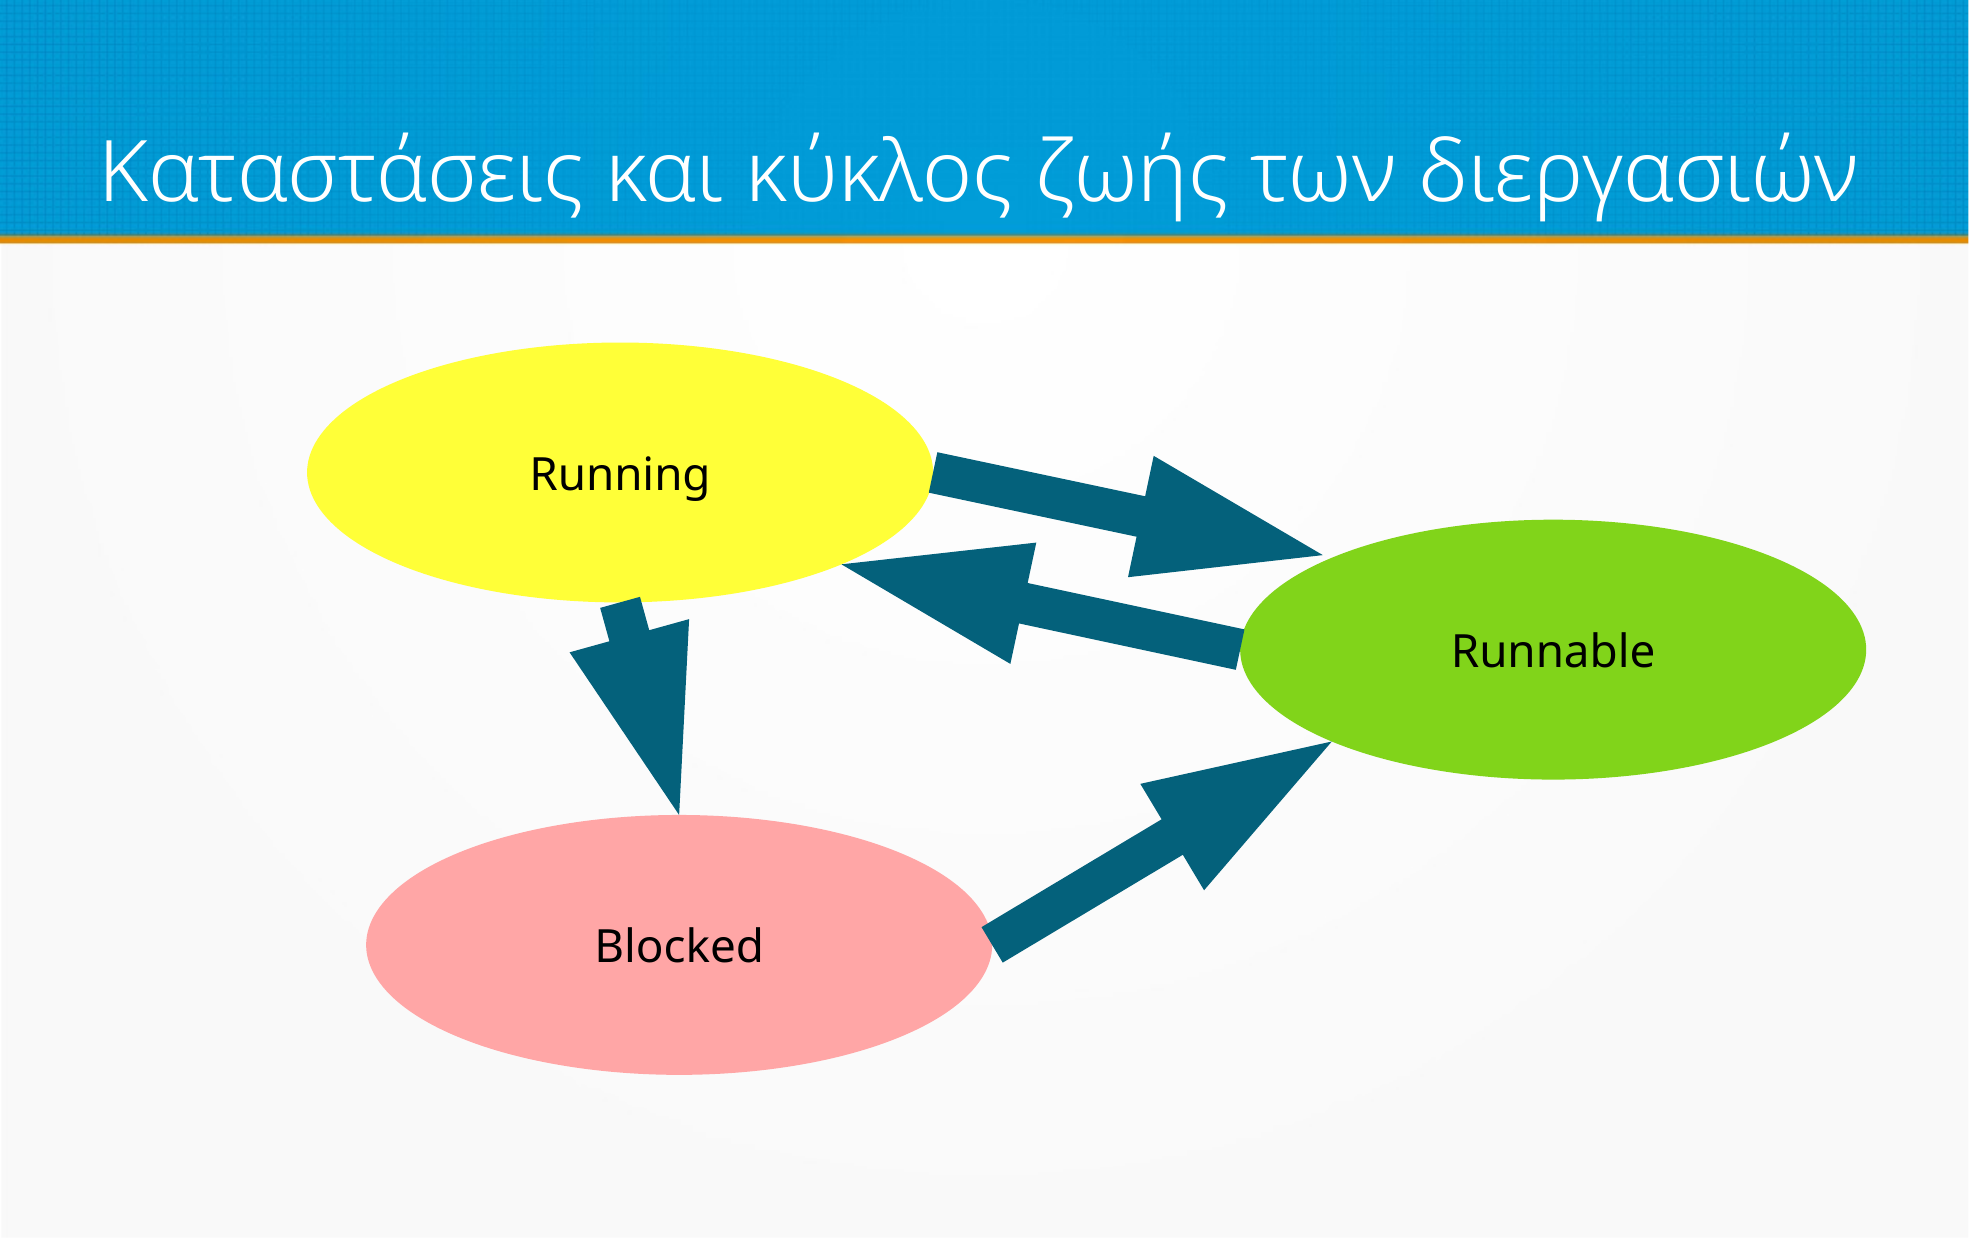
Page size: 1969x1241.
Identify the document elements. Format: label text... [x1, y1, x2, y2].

text_box Runnable [1240, 519, 1867, 780]
picture [0, 233, 1969, 1241]
title Καταστάσεις και κύκλος ζωής των διεργασιών [98, 19, 1870, 227]
text_box Blocked [366, 814, 993, 1075]
text_box Running [307, 342, 933, 603]
